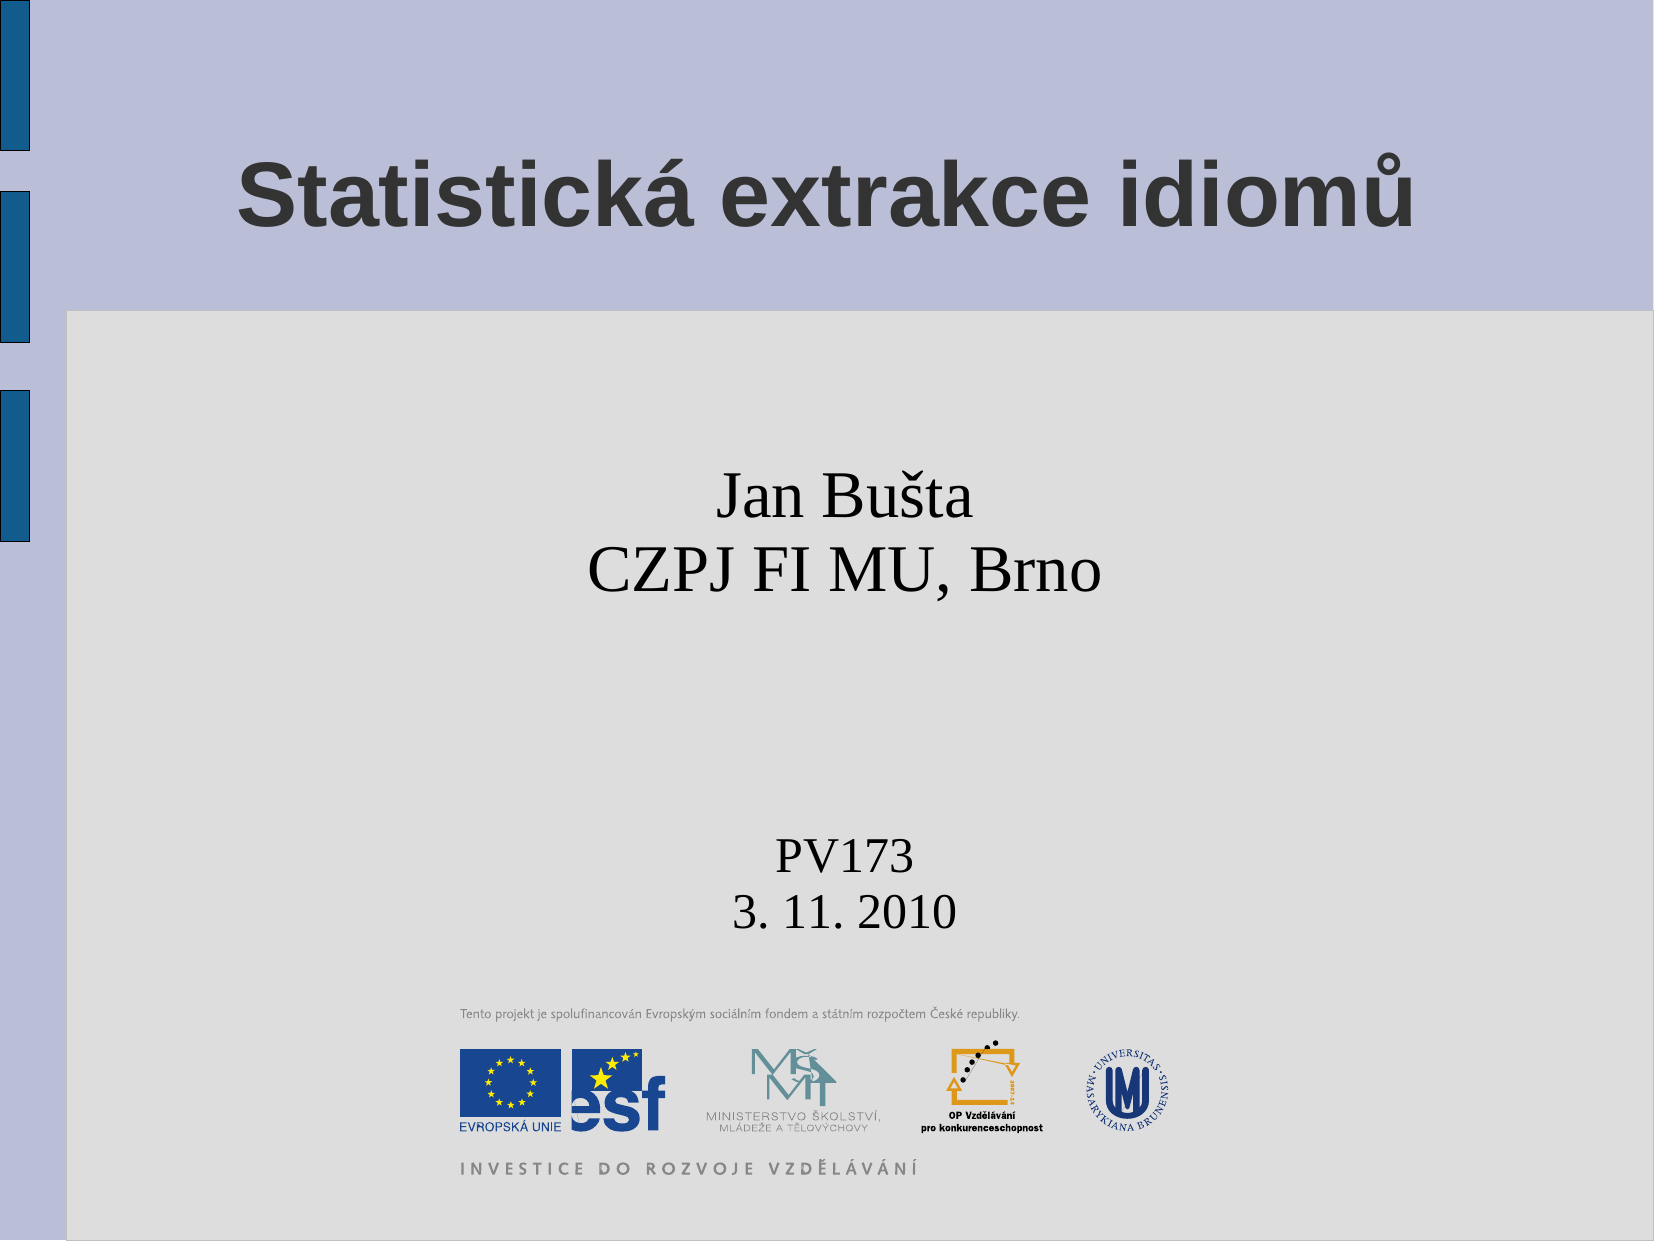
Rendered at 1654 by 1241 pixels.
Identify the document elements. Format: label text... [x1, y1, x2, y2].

picture [460, 1006, 1169, 1175]
text_box Jan Bušta CZPJ FI MU, Brno PV173 3. 11. 2010 [121, 344, 1534, 1127]
title Statistická extrakce idiomů [121, 91, 1534, 299]
